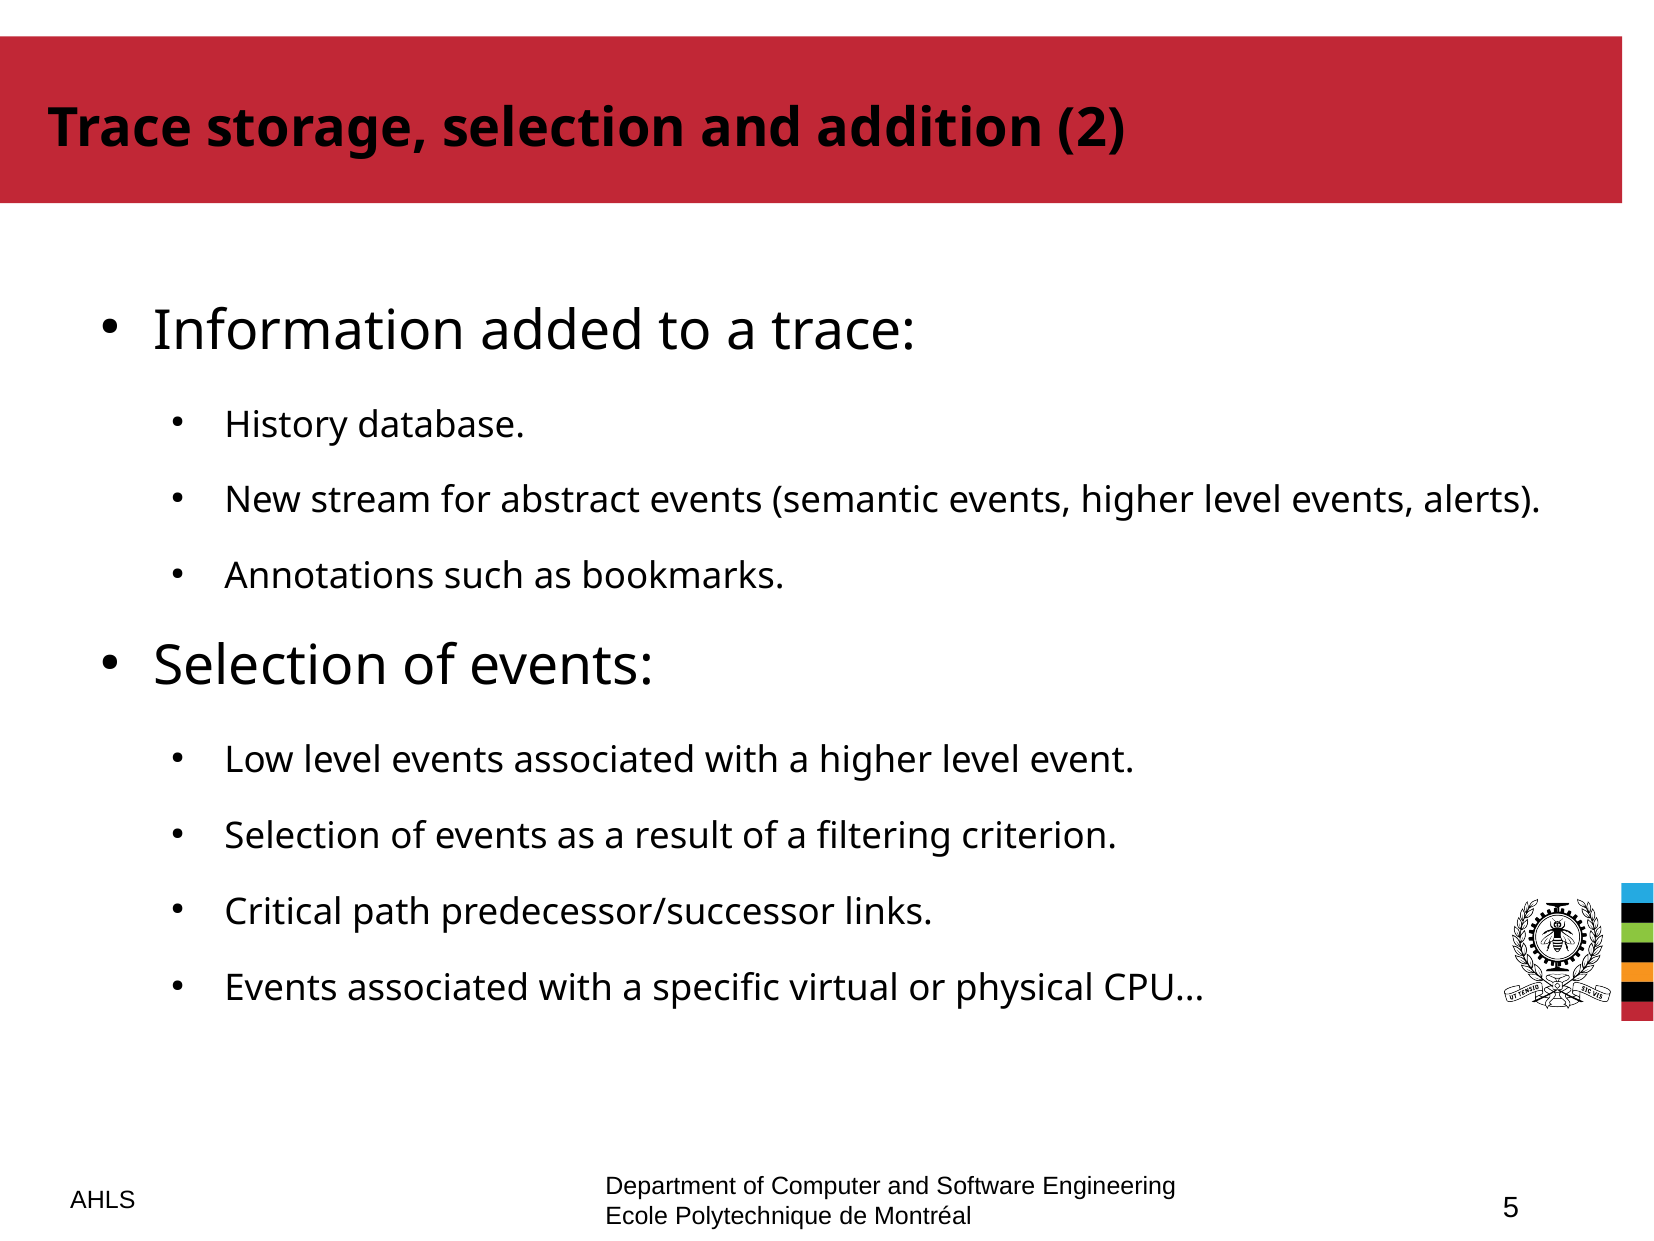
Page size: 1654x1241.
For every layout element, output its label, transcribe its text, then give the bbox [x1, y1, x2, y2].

list Information added to a trace: History database. New stream for abstract events (semantic events, higher level events, alerts). Annotations such as bookmarks. Selection of events: Low level events associated with a higher level event. Selection of events as a result of a filtering criterion. Critical path predecessor/successor links. Events associated with a specific virtual or physical CPU... [82, 290, 1571, 1109]
picture [1571, 883, 1654, 1021]
title Trace storage, selection and addition (2) [47, 49, 1560, 201]
